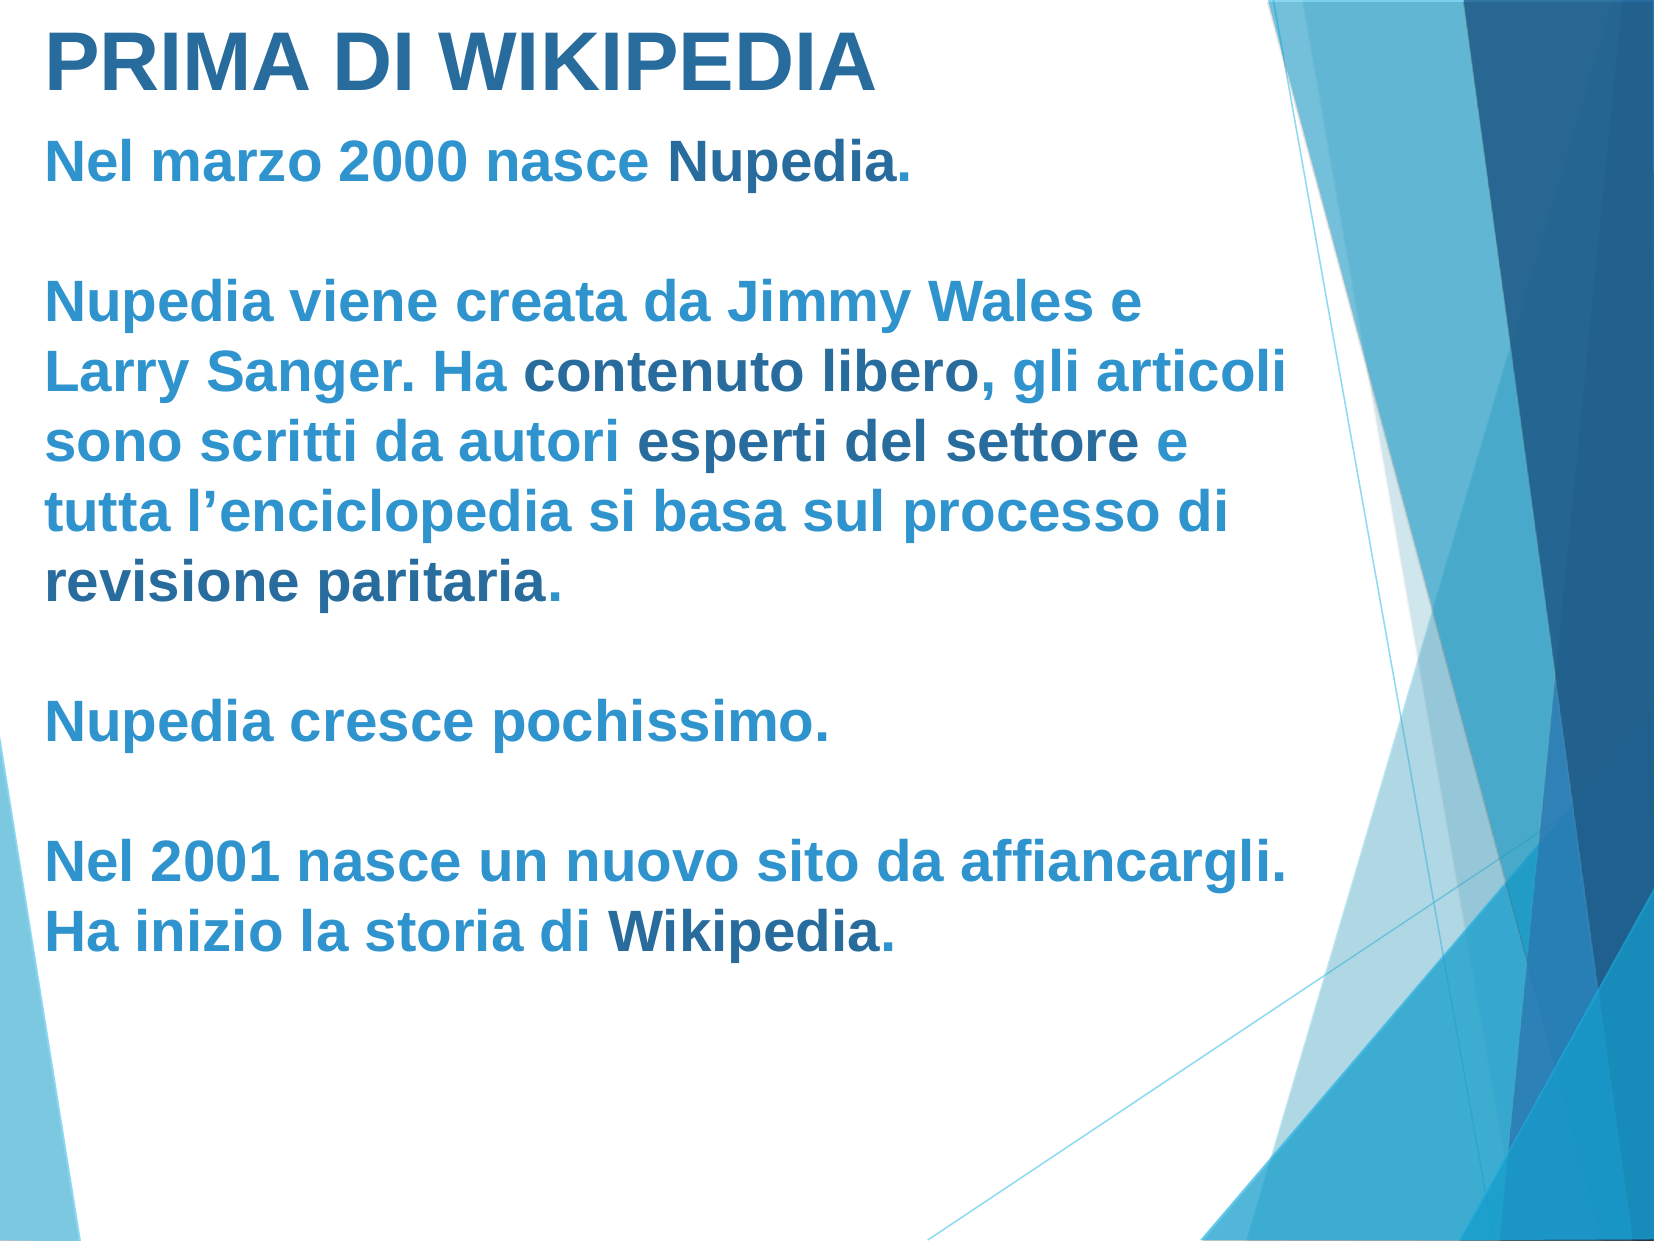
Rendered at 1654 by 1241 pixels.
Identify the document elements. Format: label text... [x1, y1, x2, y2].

text_box PRIMA DI WIKIPEDIA [29, 0, 1309, 115]
text_box Nel marzo 2000 nasce Nupedia. Nupedia viene creata da Jimmy Wales e Larry Sanger. Ha contenuto libero, gli articoli sono scritti da autori esperti del settore e tutta l’enciclopedia si basa sul processo di revisione paritaria. Nupedia cresce pochissimo. Nel 2001 nasce un nuovo sito da affiancargli. Ha inizio la storia di Wikipedia. [29, 116, 1309, 971]
